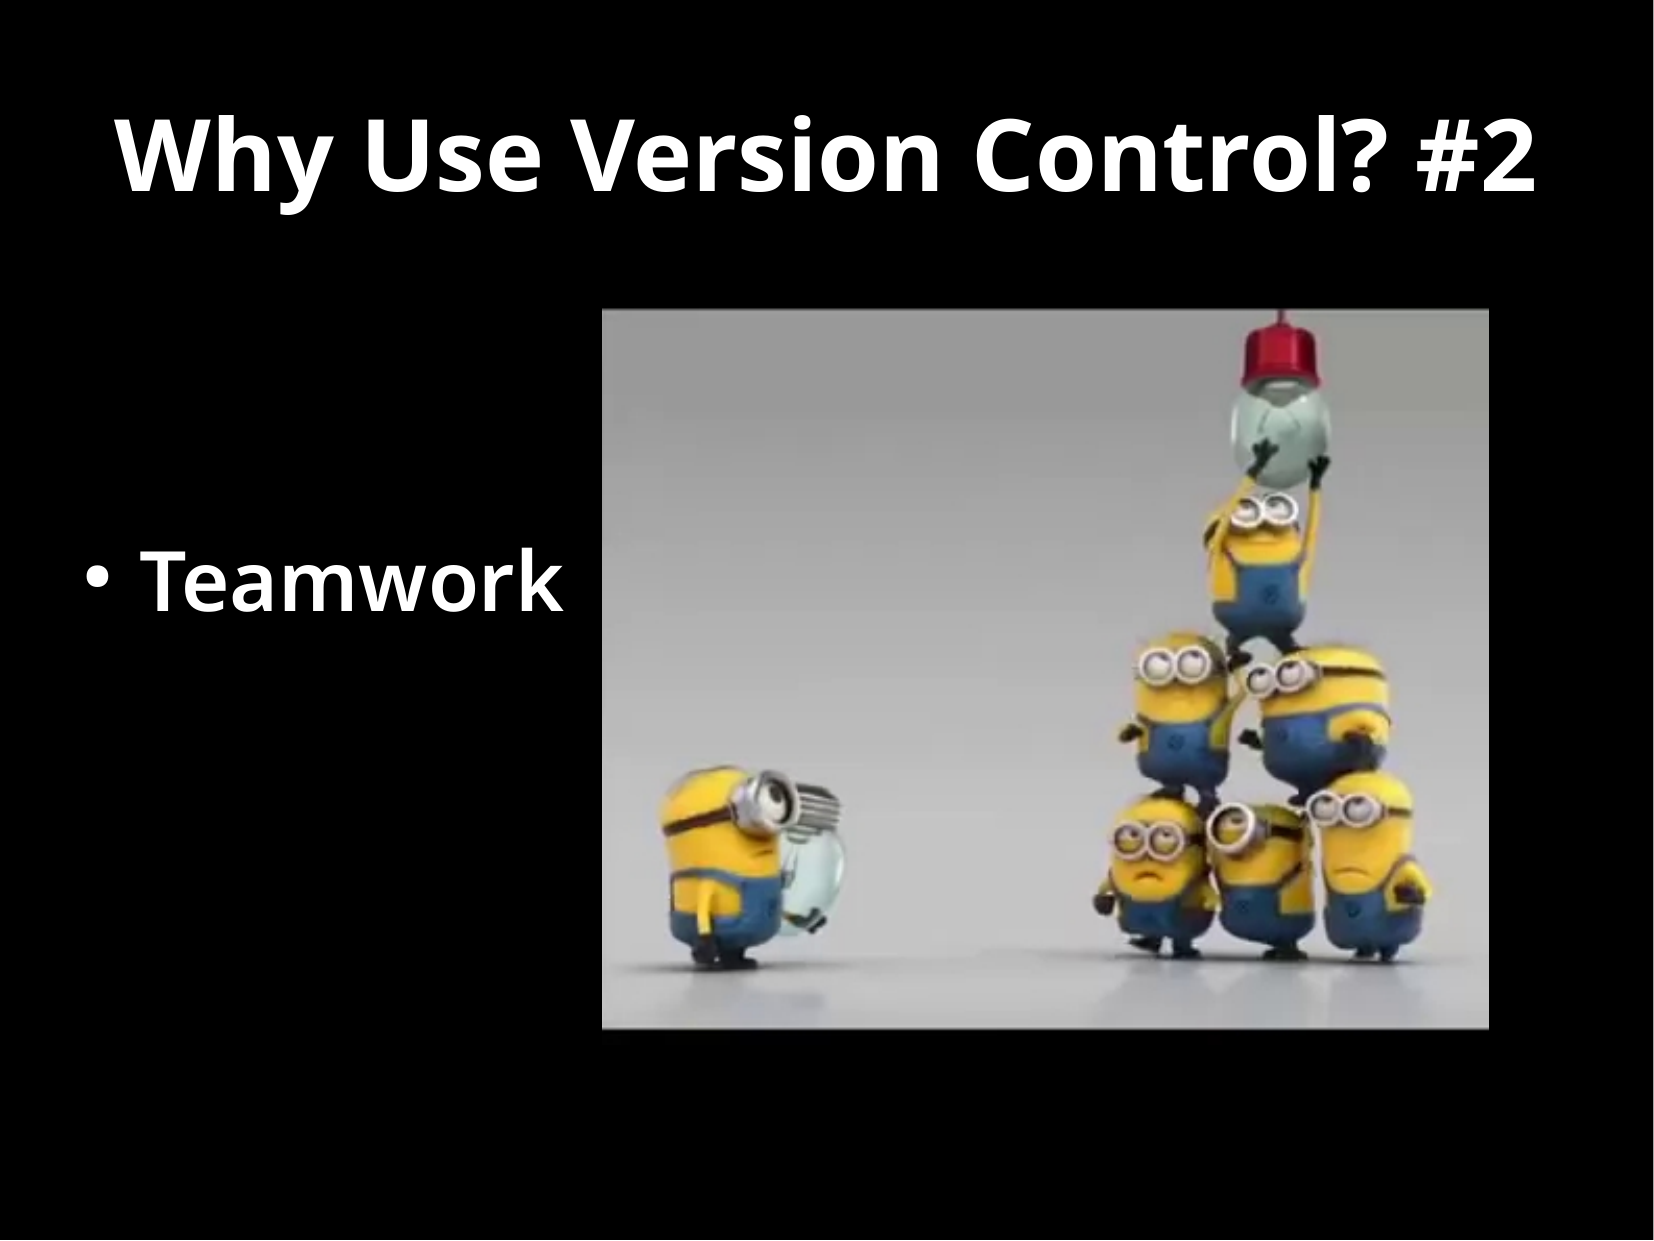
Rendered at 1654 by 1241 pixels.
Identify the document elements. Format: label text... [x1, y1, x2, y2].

picture [602, 307, 1489, 1045]
title Why Use Version Control? #2 [82, 49, 1571, 257]
text_box Teamwork [82, 515, 602, 756]
